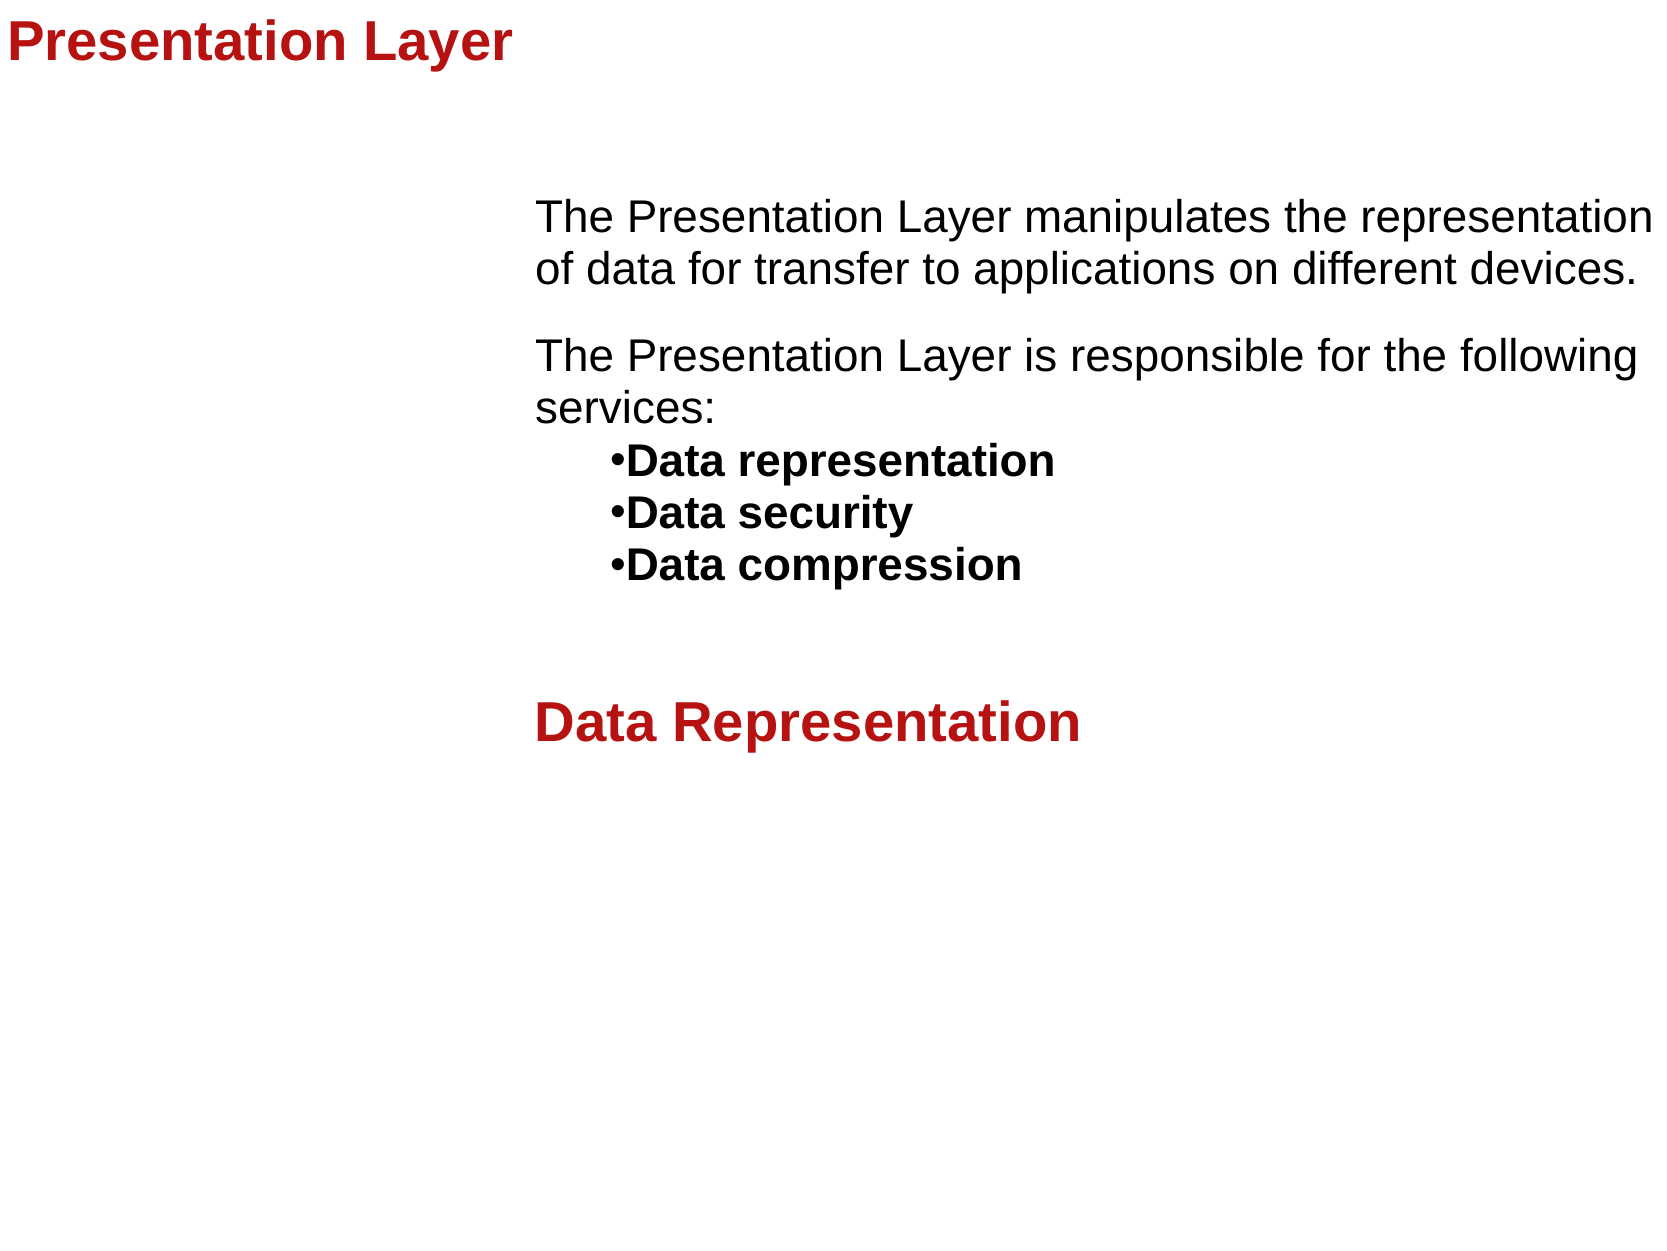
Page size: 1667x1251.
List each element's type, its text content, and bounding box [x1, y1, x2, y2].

text_box The Presentation Layer manipulates the representation of data for transfer to applications on different devices. The Presentation Layer is responsible for the following services: Data representation Data security Data compression [535, 190, 1660, 627]
text_box Data Representation [535, 690, 1095, 755]
text_box Presentation Layer [7, 9, 527, 74]
